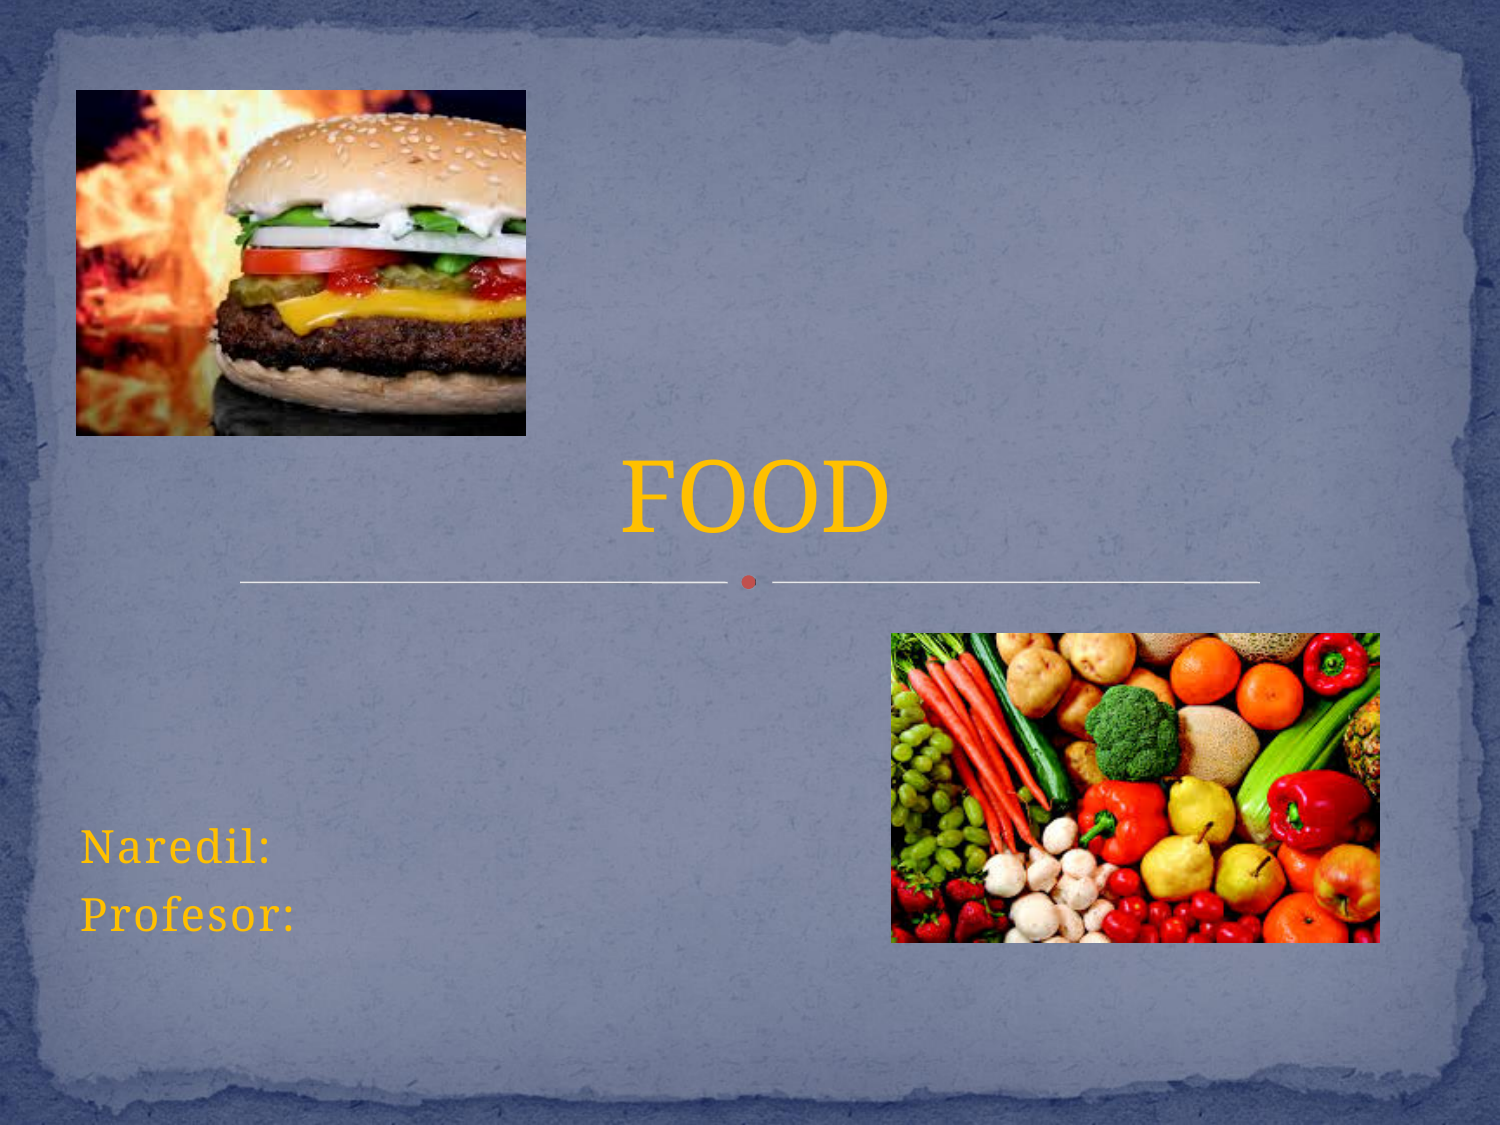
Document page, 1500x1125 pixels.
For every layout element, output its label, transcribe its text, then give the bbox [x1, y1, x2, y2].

title FOOD [75, 235, 1438, 561]
subtitle Naredil: Profesor: [64, 810, 1428, 999]
picture [0, 0, 1500, 1125]
